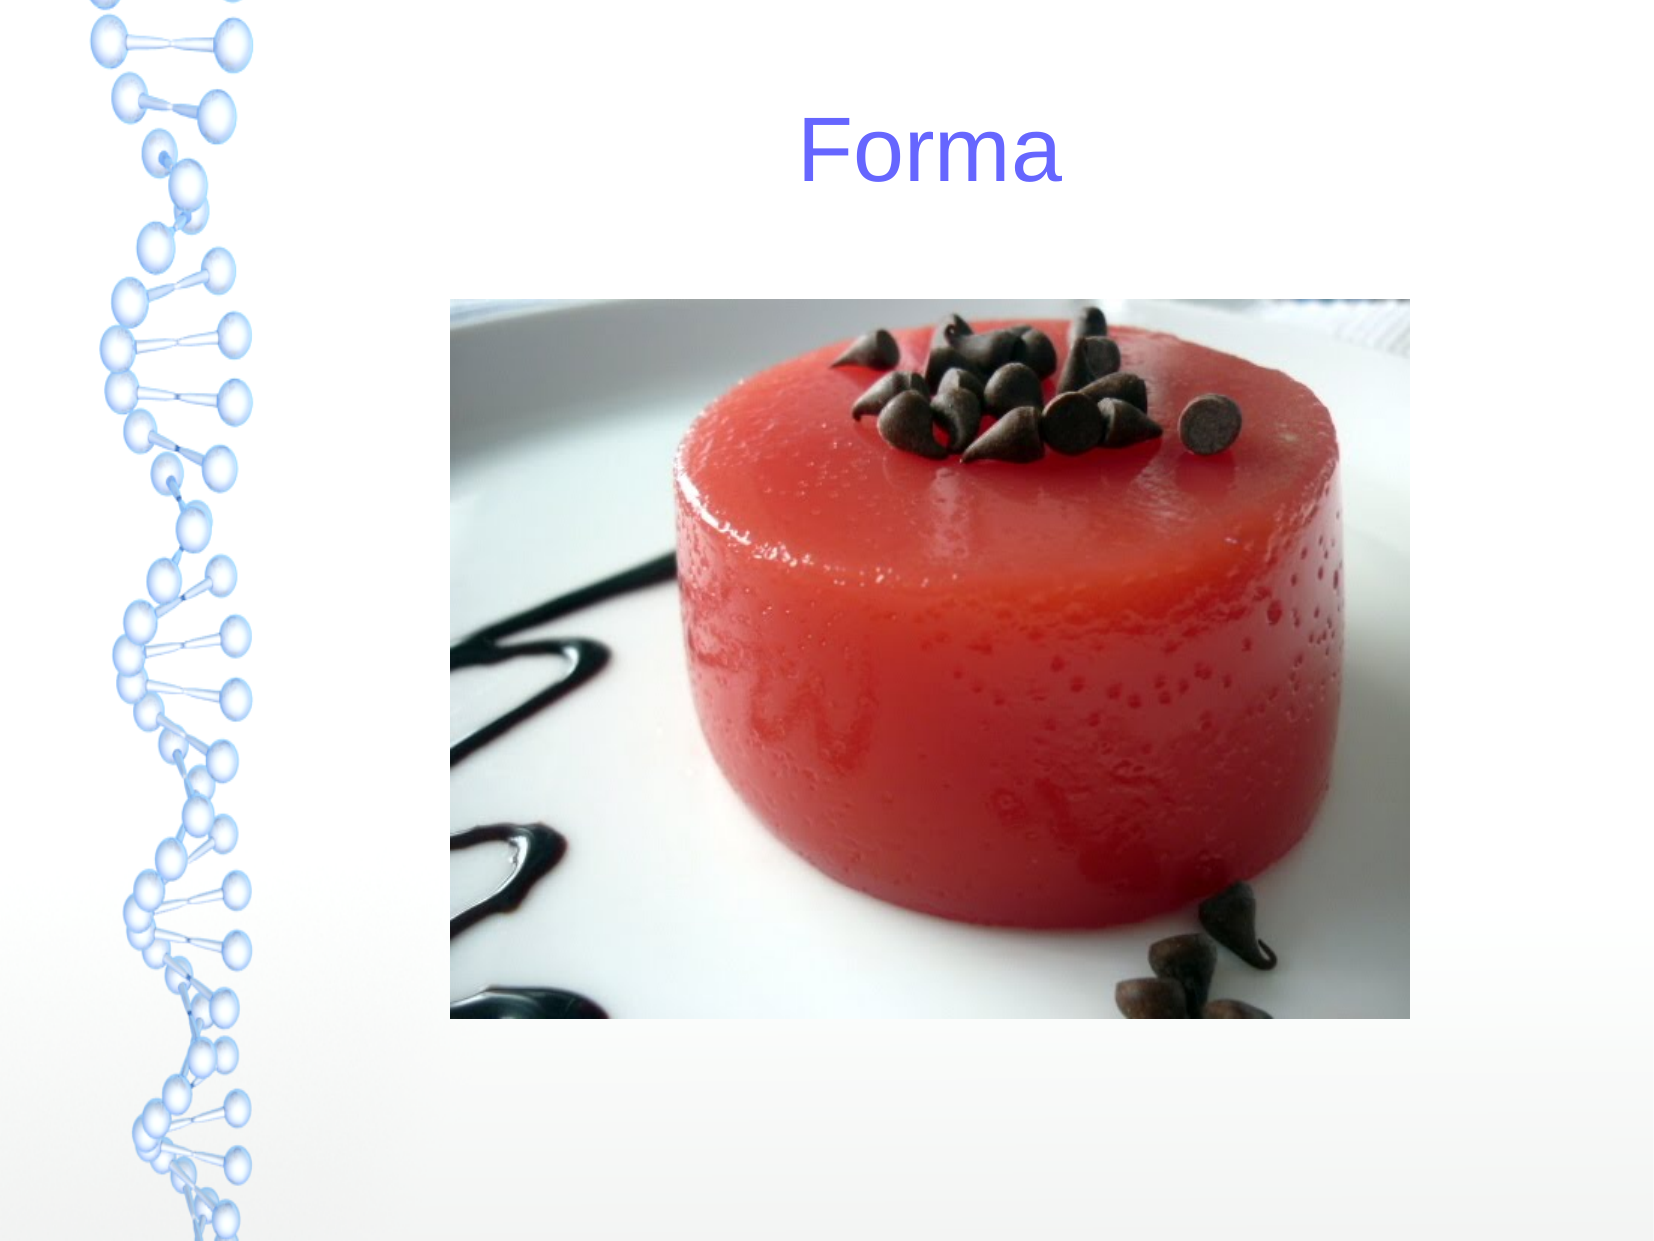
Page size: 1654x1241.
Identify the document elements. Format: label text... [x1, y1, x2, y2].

picture [0, 0, 1654, 1241]
title Forma [265, 47, 1595, 252]
